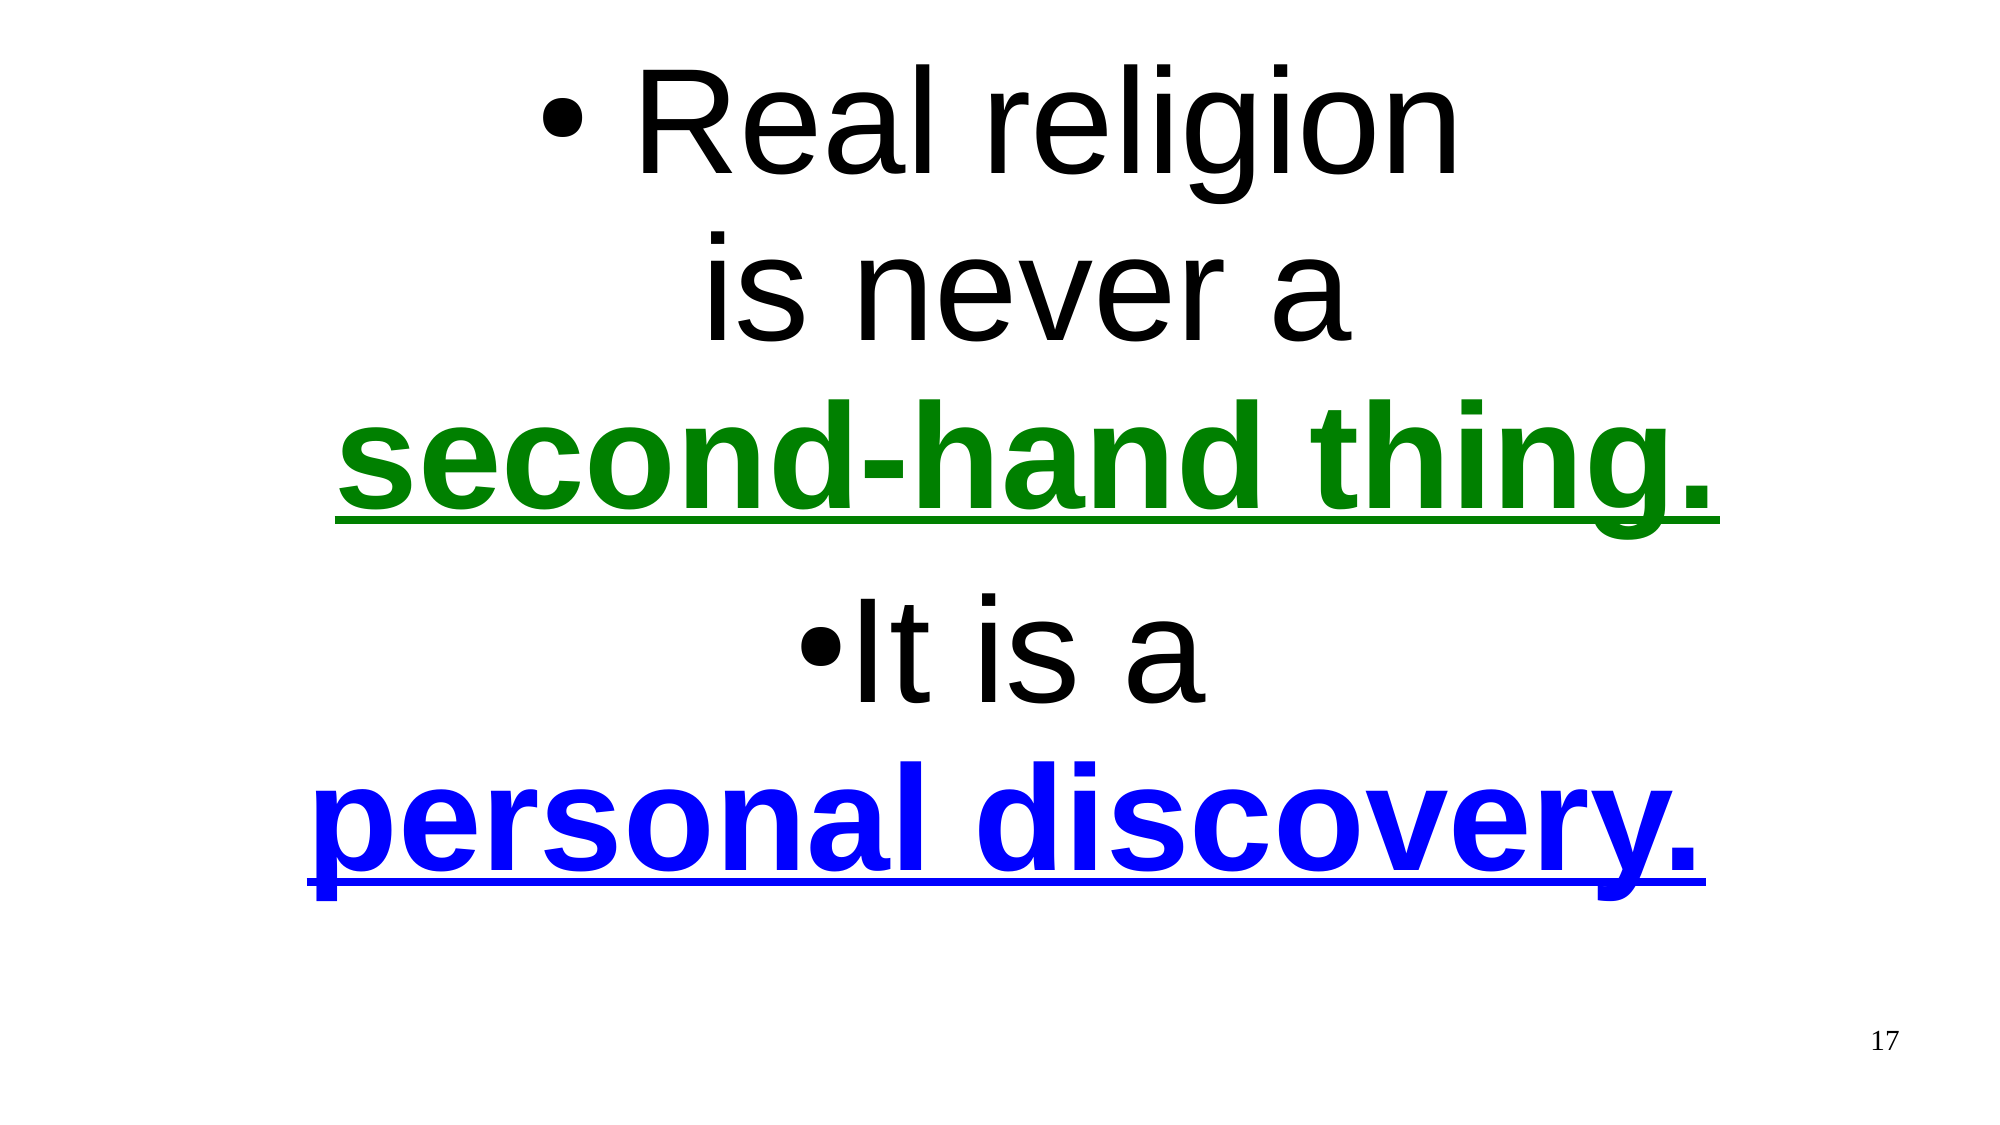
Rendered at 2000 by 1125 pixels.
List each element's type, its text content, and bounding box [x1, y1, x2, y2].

list Real religion is never a second-hand thing. It is a personal discovery. [37, 37, 1988, 1125]
